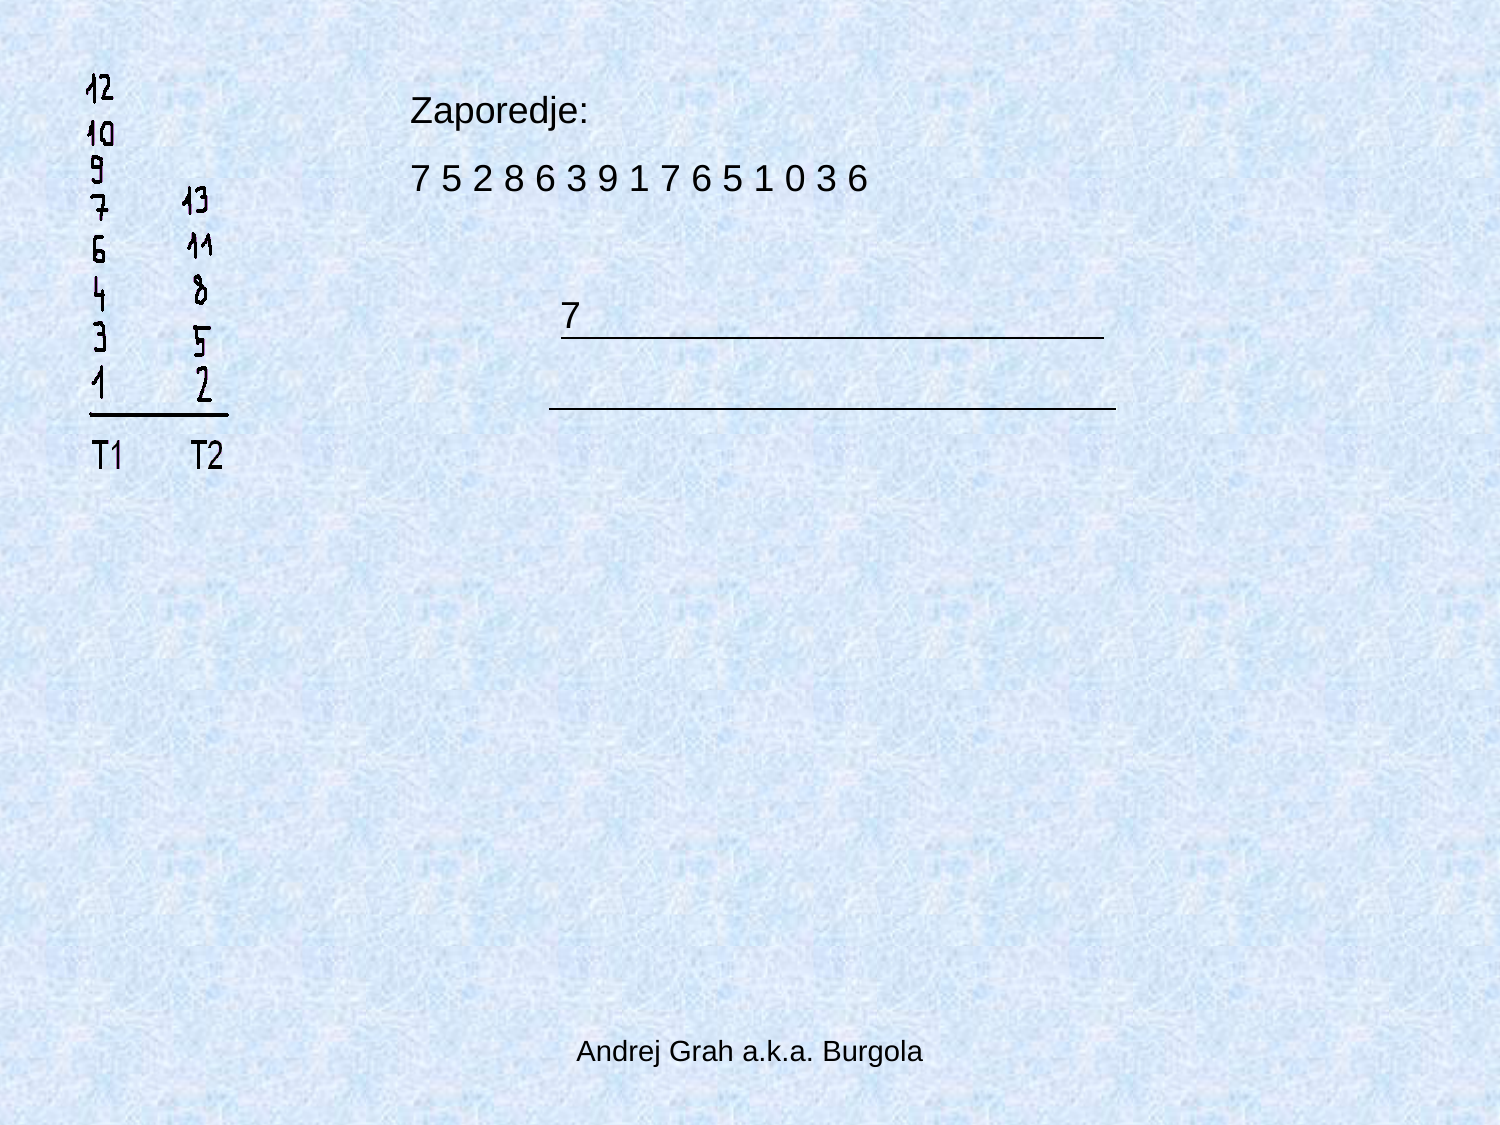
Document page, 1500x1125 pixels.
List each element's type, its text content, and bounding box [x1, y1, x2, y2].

text_box Andrej Grah a.k.a. Burgola [512, 1024, 988, 1103]
text_box Zaporedje: 7 5 2 8 6 3 9 1 7 6 5 1 0 3 6 7 [395, 78, 1223, 549]
picture [0, 0, 1500, 1125]
